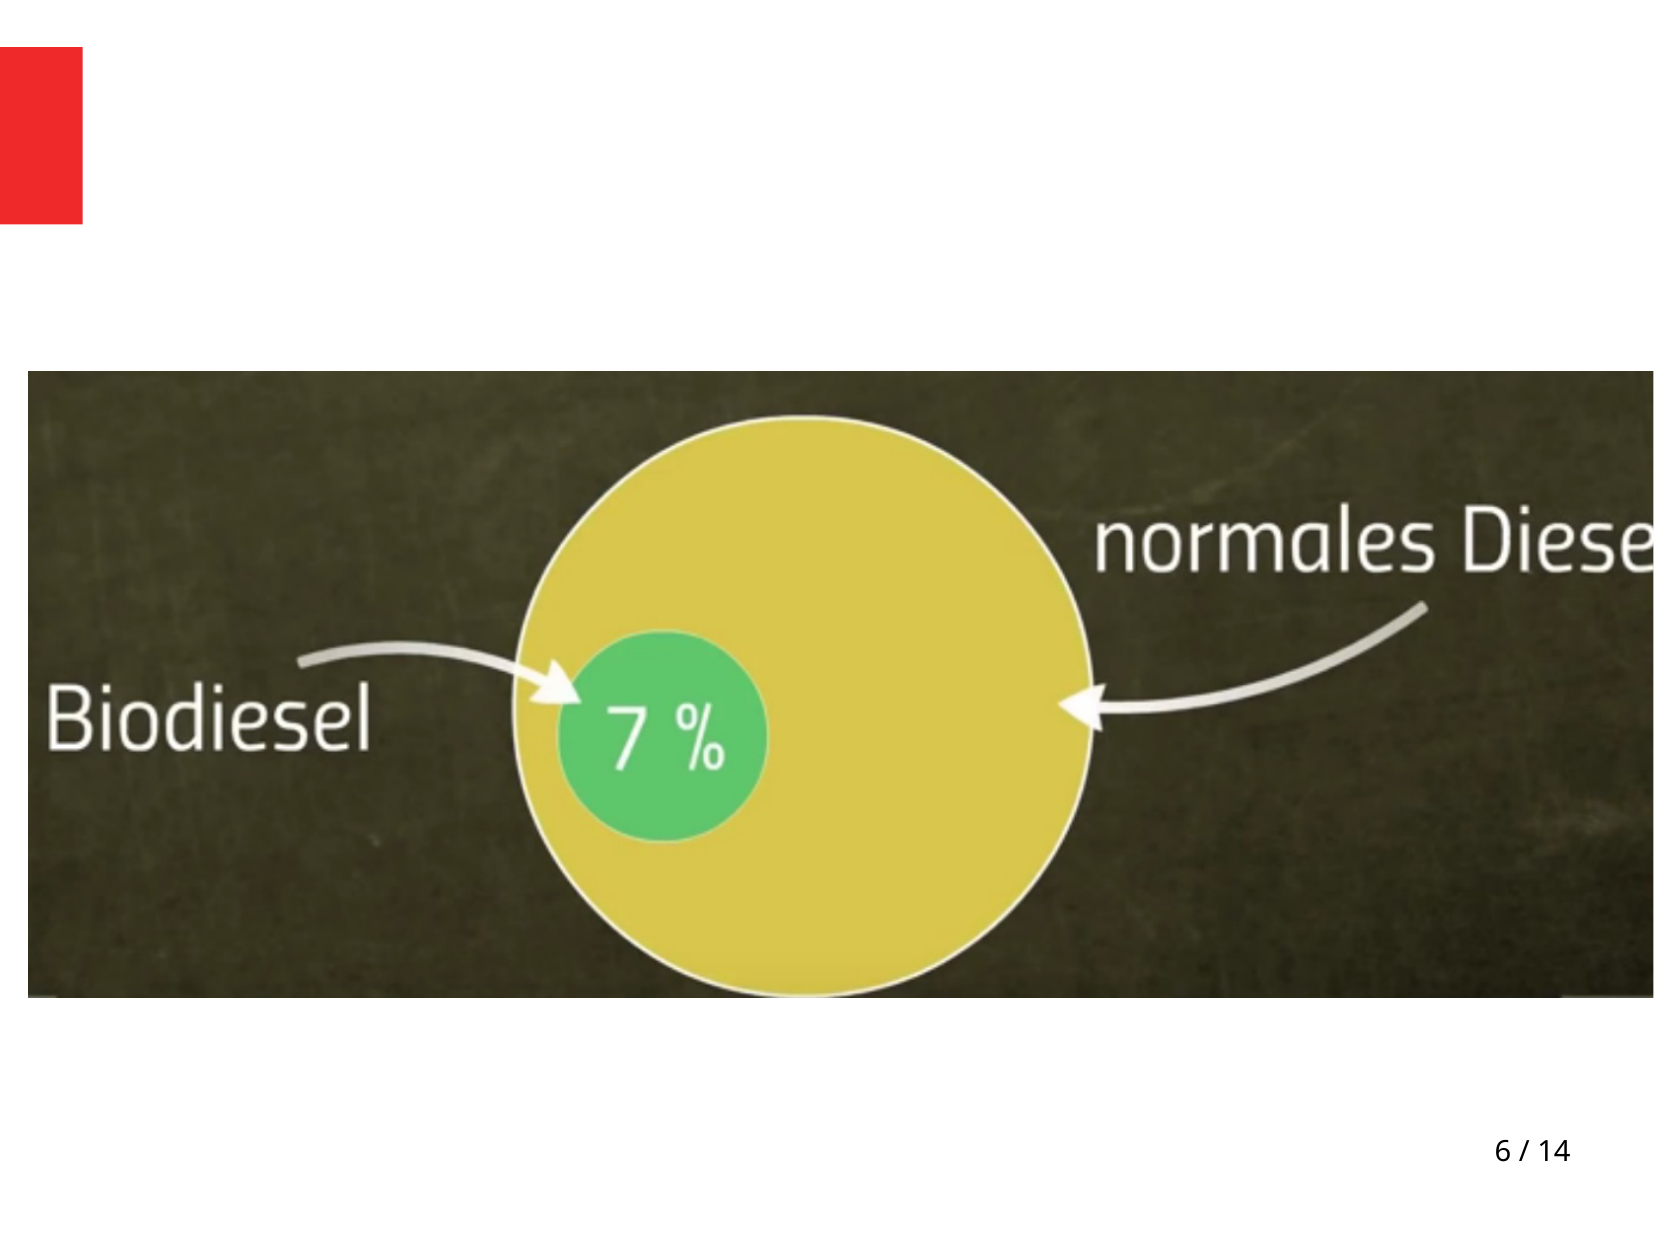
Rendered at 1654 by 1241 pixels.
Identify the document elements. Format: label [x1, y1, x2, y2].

picture [28, 371, 1654, 998]
